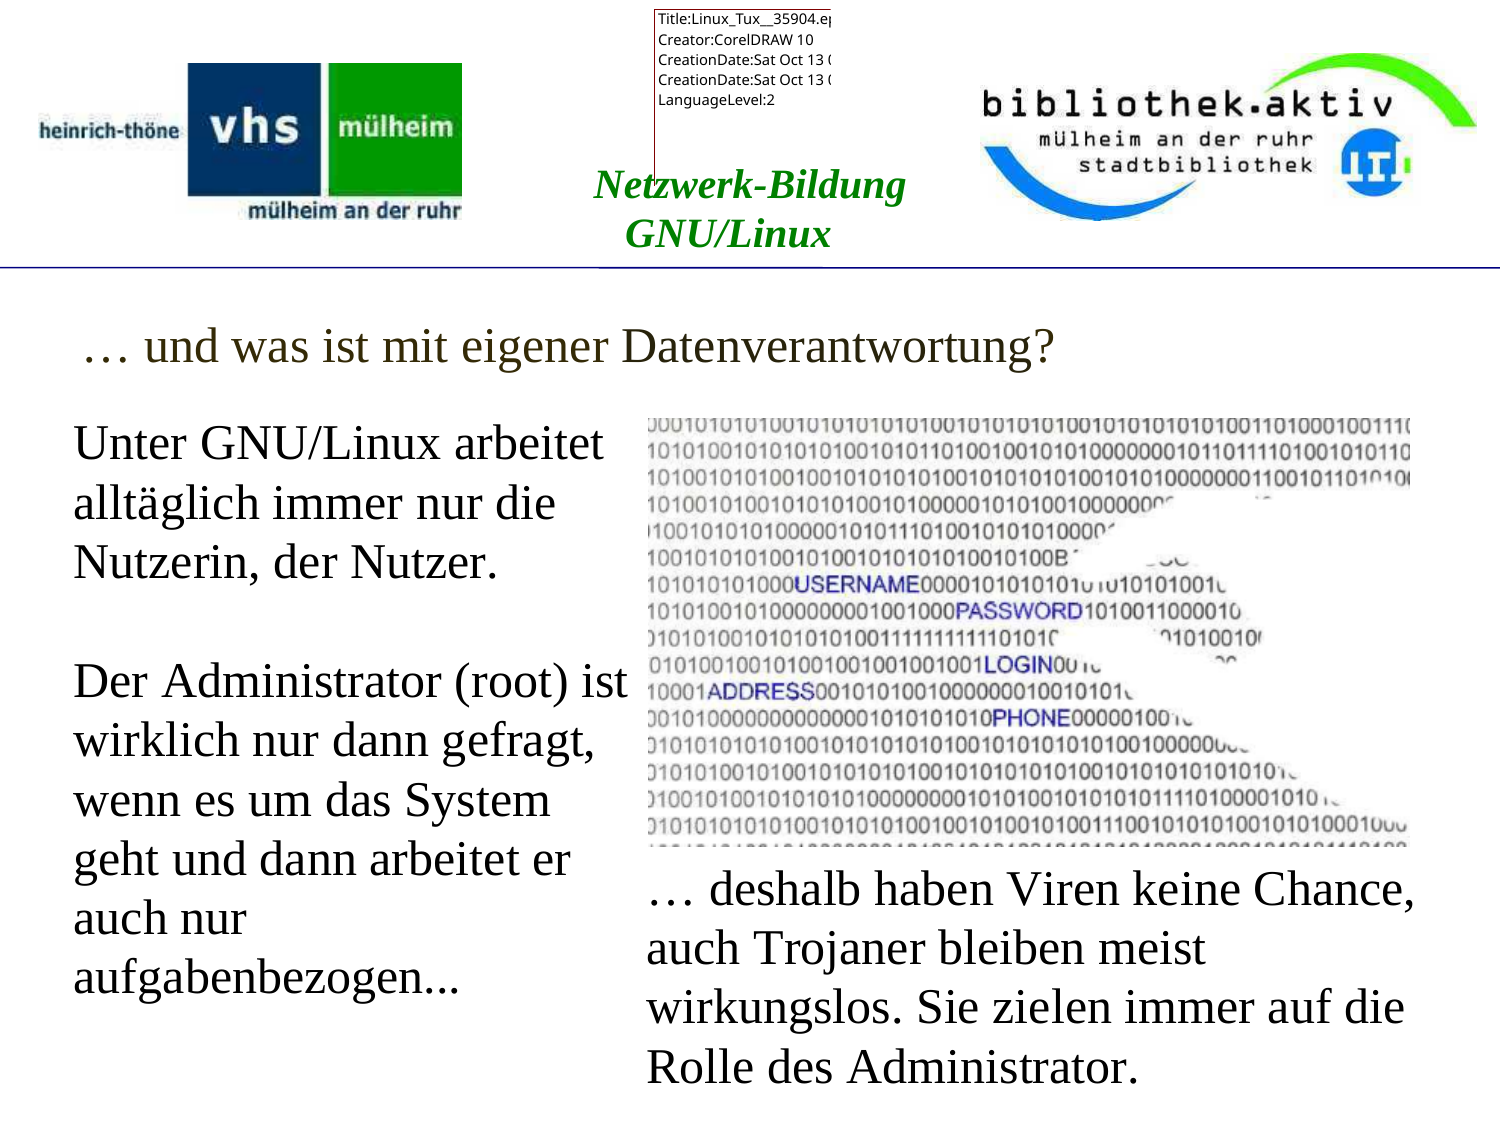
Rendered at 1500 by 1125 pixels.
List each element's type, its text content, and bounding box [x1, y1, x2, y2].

text_box Netzwerk-Bildung GNU/Linux [578, 151, 934, 266]
picture [653, 8, 831, 151]
picture [648, 418, 1410, 847]
text_box Unter GNU/Linux arbeitet alltäglich immer nur die Nutzerin, der Nutzer. Der Administrator (root) ist wirklich nur dann gefragt, wenn es um das System geht und dann arbeitet er auch nur aufgabenbezogen... [59, 404, 662, 1073]
picture [980, 53, 1477, 221]
text_box … und was ist mit eigener Datenverantwortung? [67, 307, 1274, 390]
picture [38, 63, 462, 220]
text_box … deshalb haben Viren keine Chance, auch Trojaner bleiben meist wirkungslos. Sie zielen immer auf die Rolle des Administrator. [631, 850, 1489, 1104]
